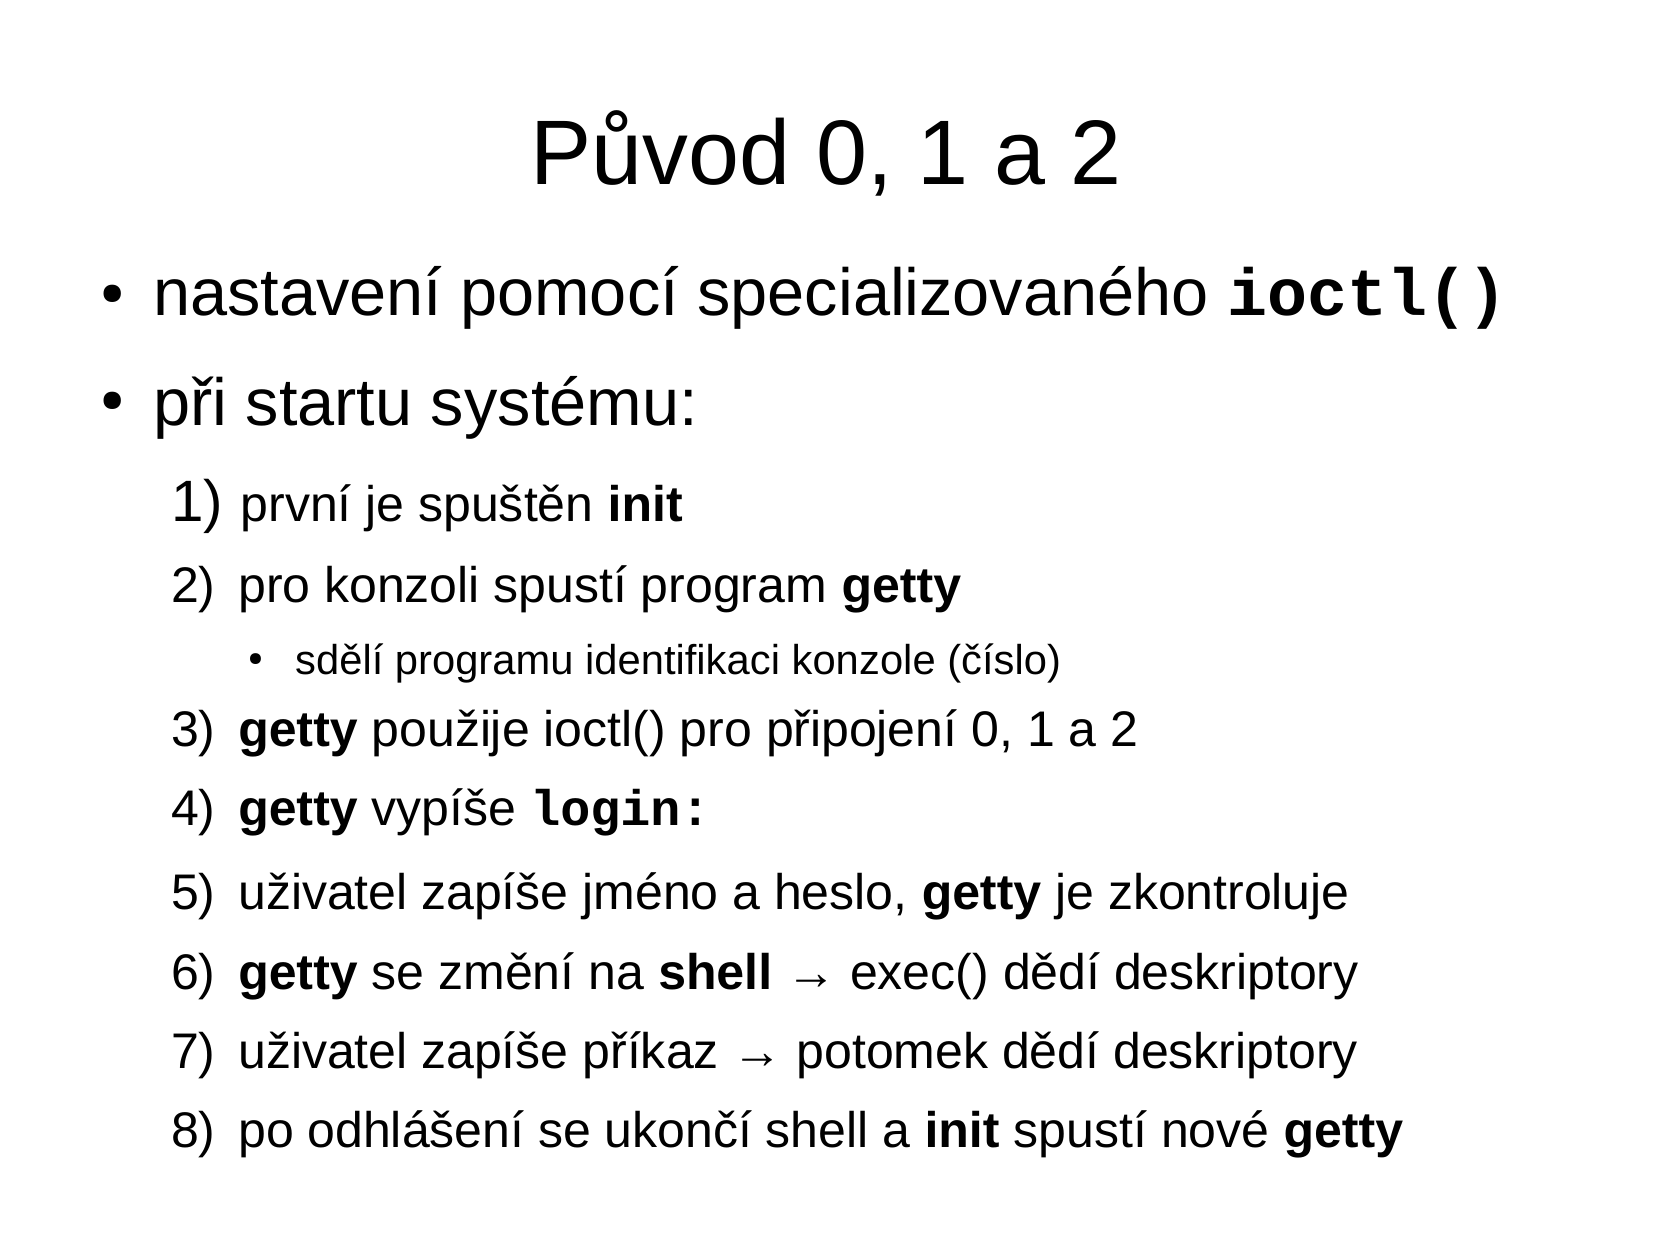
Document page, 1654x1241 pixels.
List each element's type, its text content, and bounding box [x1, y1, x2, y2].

title Původ 0, 1 a 2 [82, 56, 1571, 250]
list nastavení pomocí specializovaného ioctl() při startu systému: první je spuštěn init pro konzoli spustí program getty sdělí programu identifikaci konzole (číslo) getty použije ioctl() pro připojení 0, 1 a 2 getty vypíše login: uživatel zapíše jméno a heslo, getty je zkontroluje getty se změní na shell → exec() dědí deskriptory uživatel zapíše příkaz → potomek dědí deskriptory po odhlášení se ukončí shell a init spustí nové getty [82, 254, 1571, 1167]
